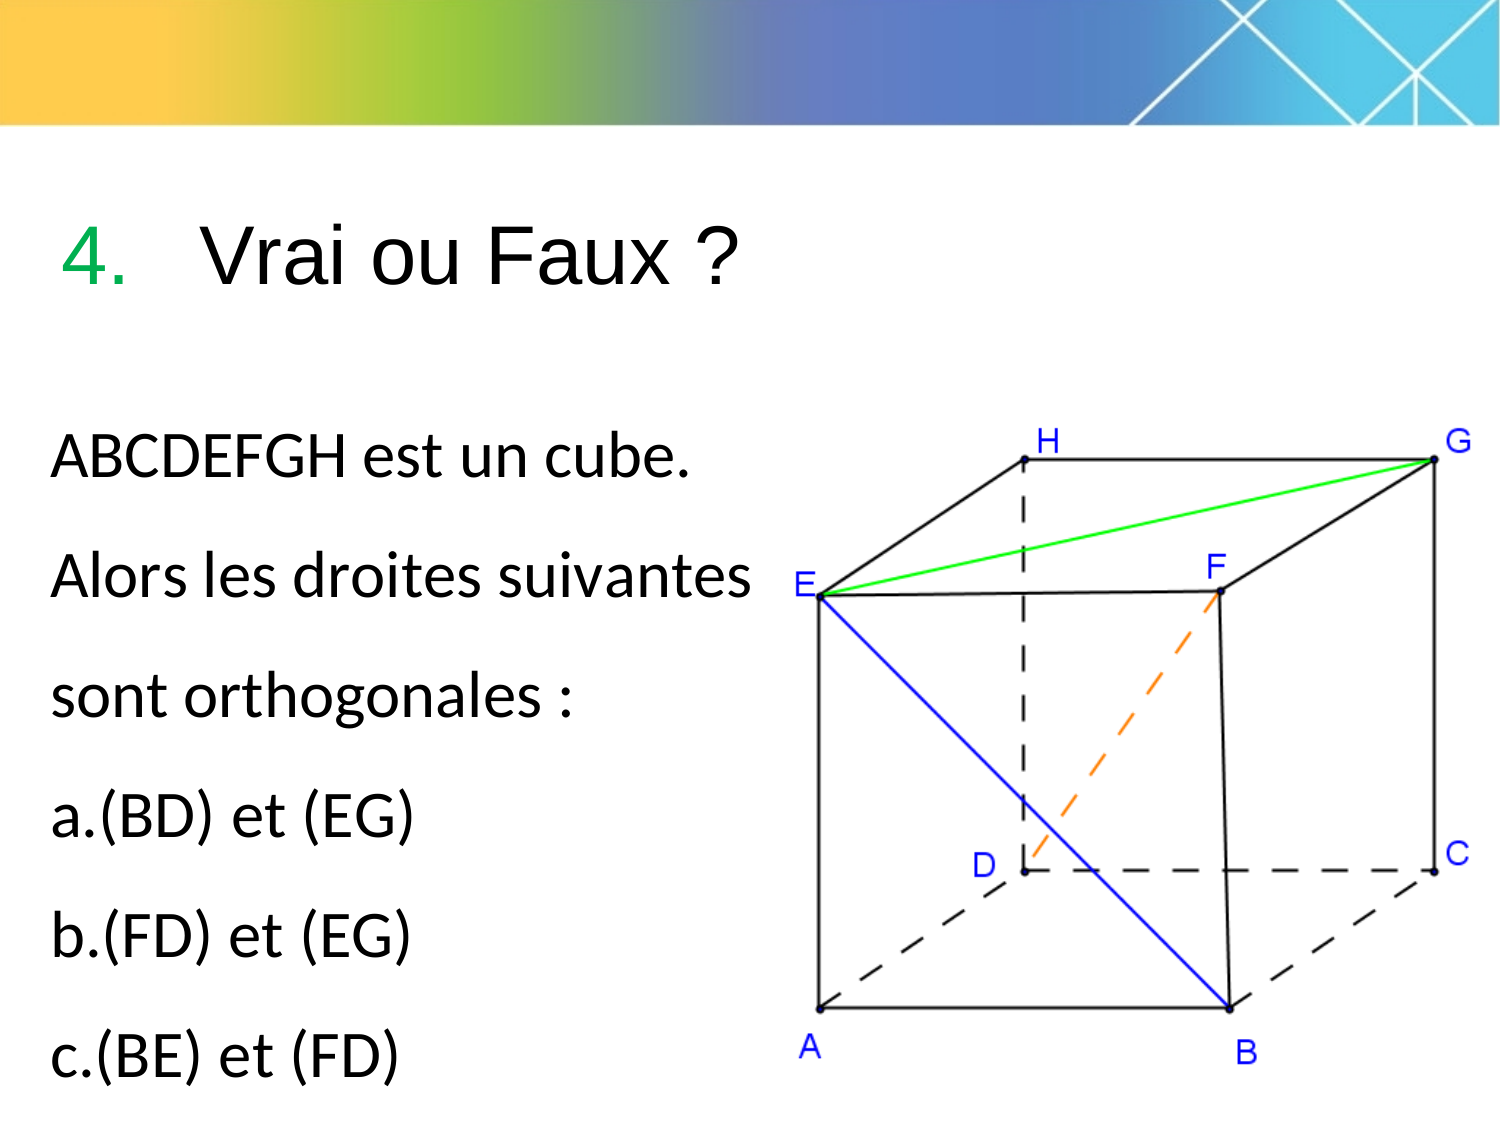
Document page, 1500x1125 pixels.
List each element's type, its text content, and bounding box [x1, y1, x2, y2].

picture [770, 421, 1500, 1079]
text_box Vrai ou Faux ? [46, 164, 1500, 339]
picture [0, 0, 1500, 127]
text_box ABCDEFGH est un cube. Alors les droites suivantes sont orthogonales : (BD) et (EG) (FD) et (EG) (BE) et (FD) [35, 363, 1477, 1125]
